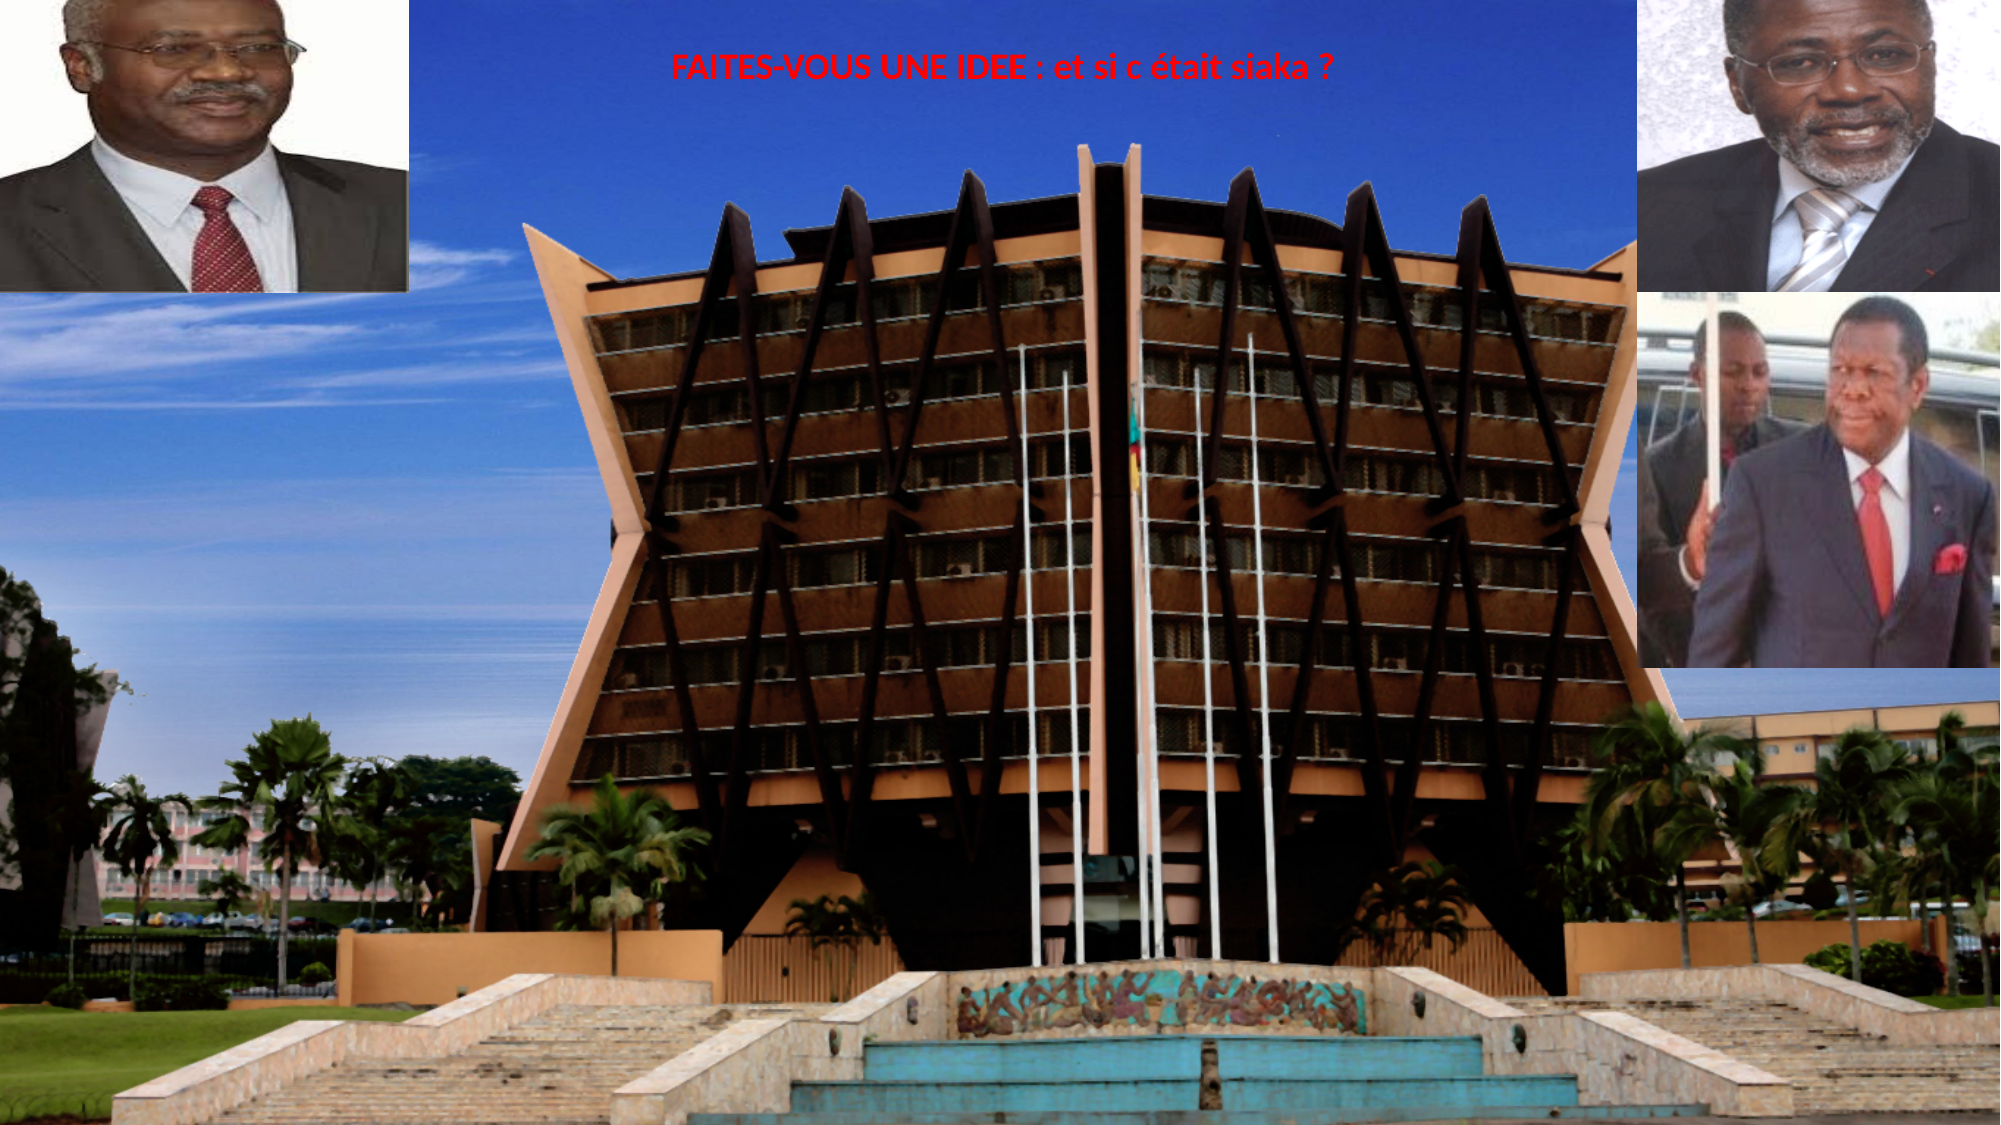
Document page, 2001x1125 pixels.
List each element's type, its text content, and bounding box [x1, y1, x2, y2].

text_box FAITES-VOUS UNE IDEE : et si c était siaka ? [494, 34, 1588, 96]
picture [0, 0, 2000, 1125]
